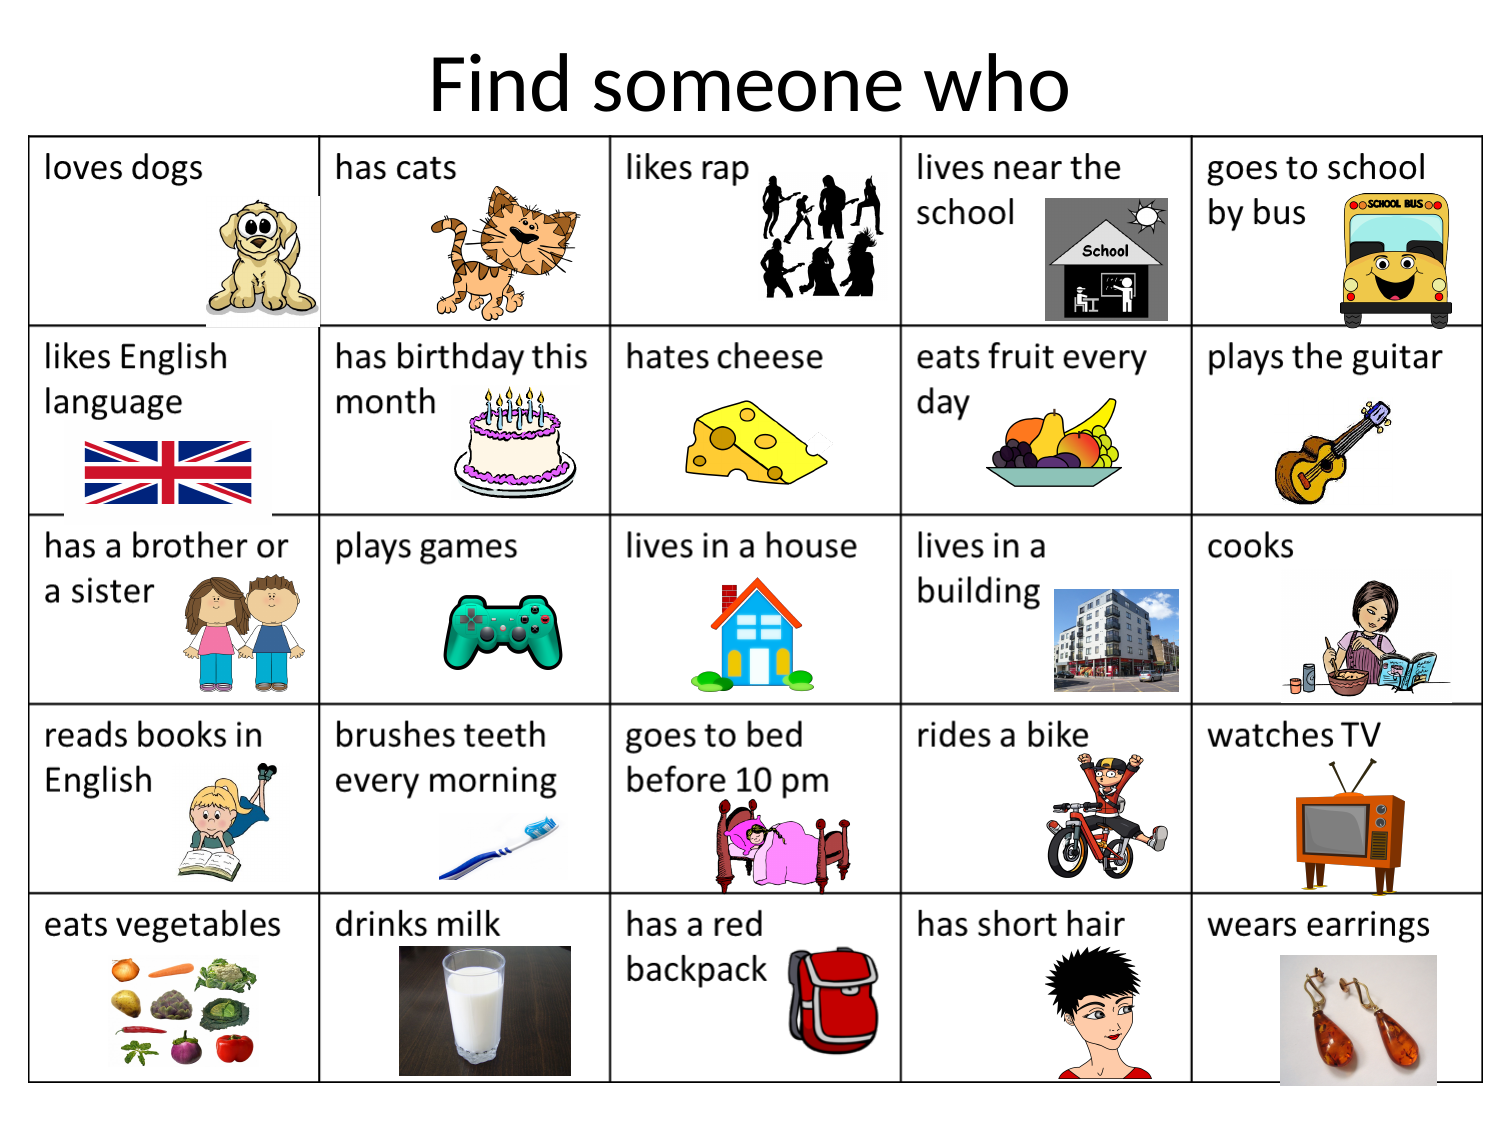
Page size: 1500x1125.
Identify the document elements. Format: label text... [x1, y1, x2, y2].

title Find someone who [75, 19, 1426, 131]
picture [28, 131, 1483, 1086]
